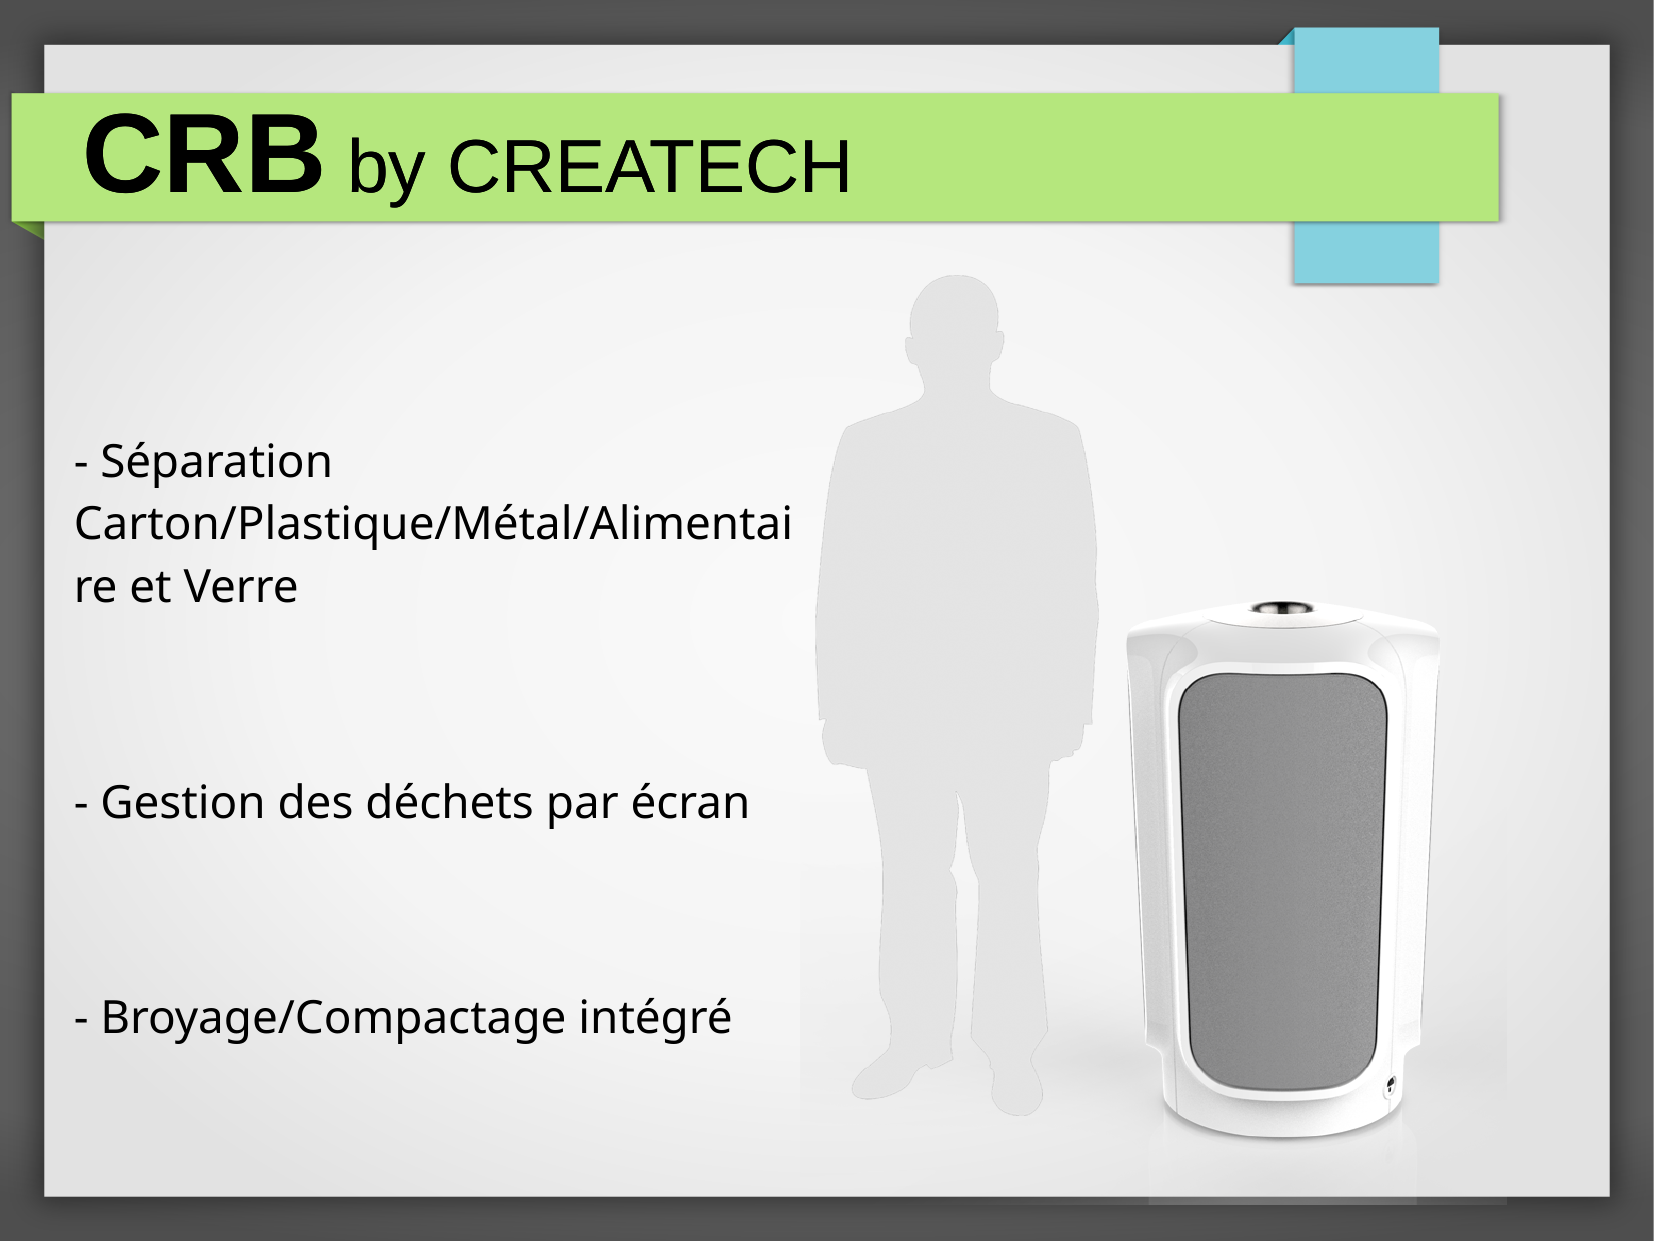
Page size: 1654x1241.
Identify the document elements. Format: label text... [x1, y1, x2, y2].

text_box - Séparation Carton/Plastique/Métal/Alimentaire et Verre - Gestion des déchets par écran - Broyage/Compactage intégré [59, 318, 815, 1052]
picture [0, 0, 1654, 1241]
title CRB by CREATECH [82, 49, 1571, 257]
